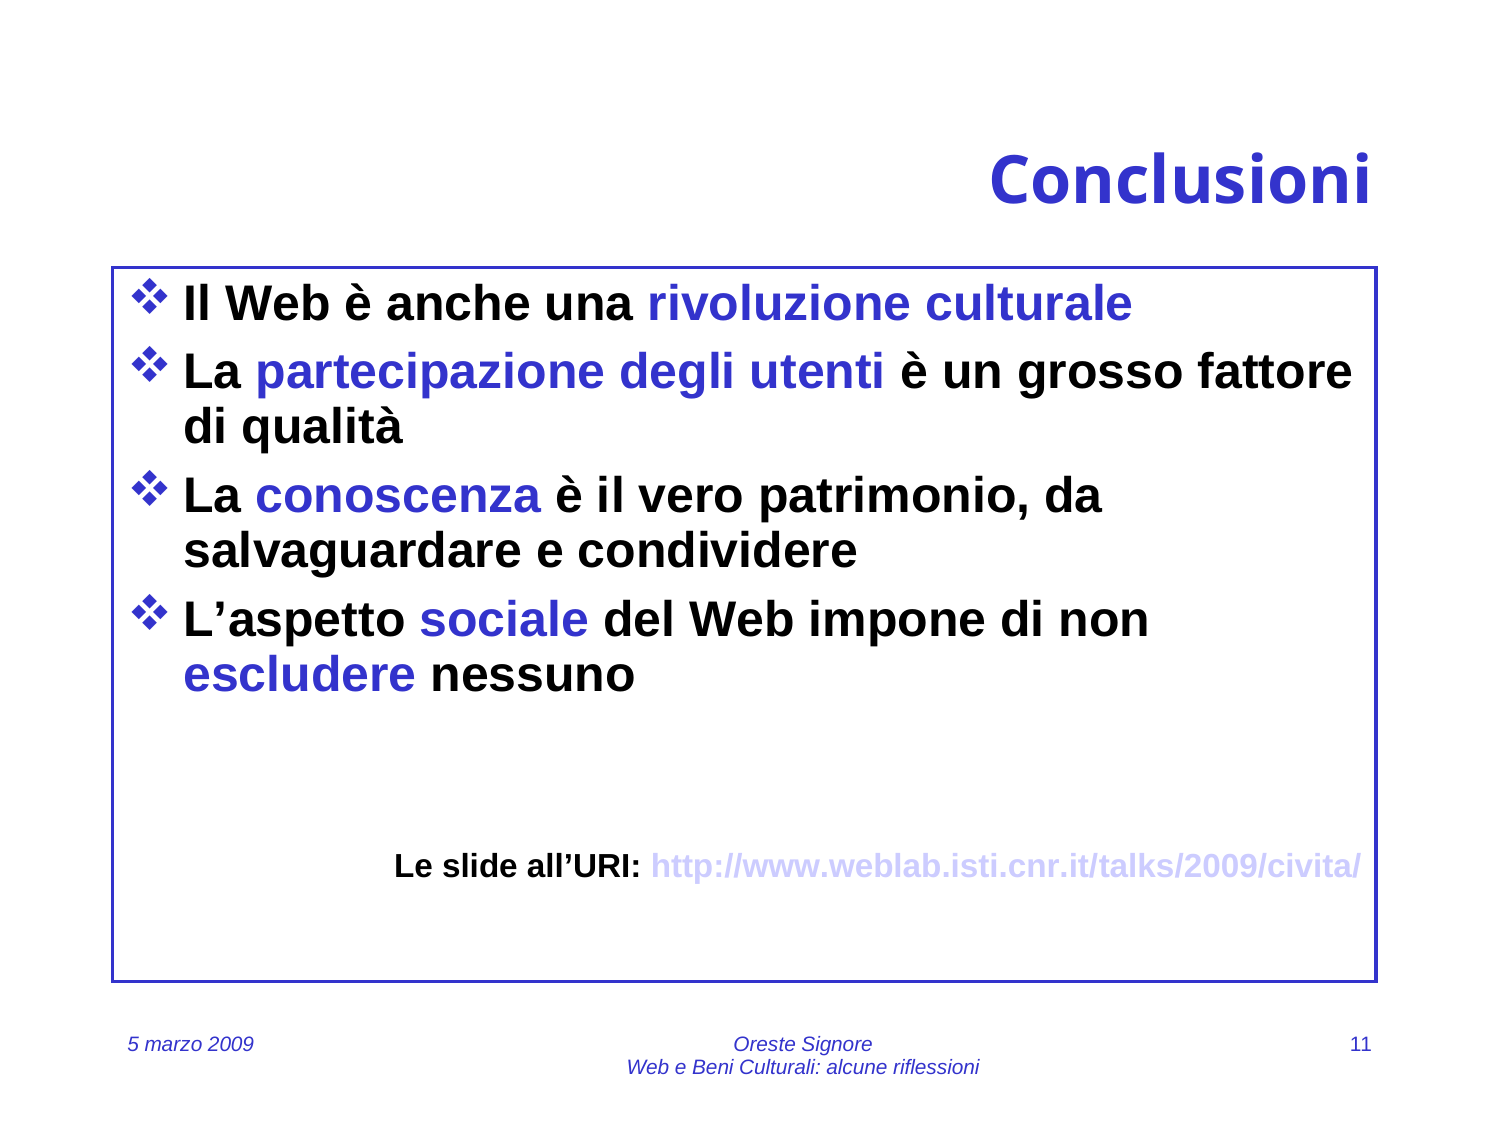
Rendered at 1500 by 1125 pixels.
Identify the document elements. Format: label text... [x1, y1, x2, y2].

list Il Web è anche una rivoluzione culturale La partecipazione degli utenti è un grosso fattore di qualità La conoscenza è il vero patrimonio, da salvaguardare e condividere L’aspetto sociale del Web impone di non escludere nessuno Le slide all’URI: http://www.weblab.isti.cnr.it/talks/2009/civita/ [112, 267, 1377, 982]
title Conclusioni [112, 99, 1388, 256]
